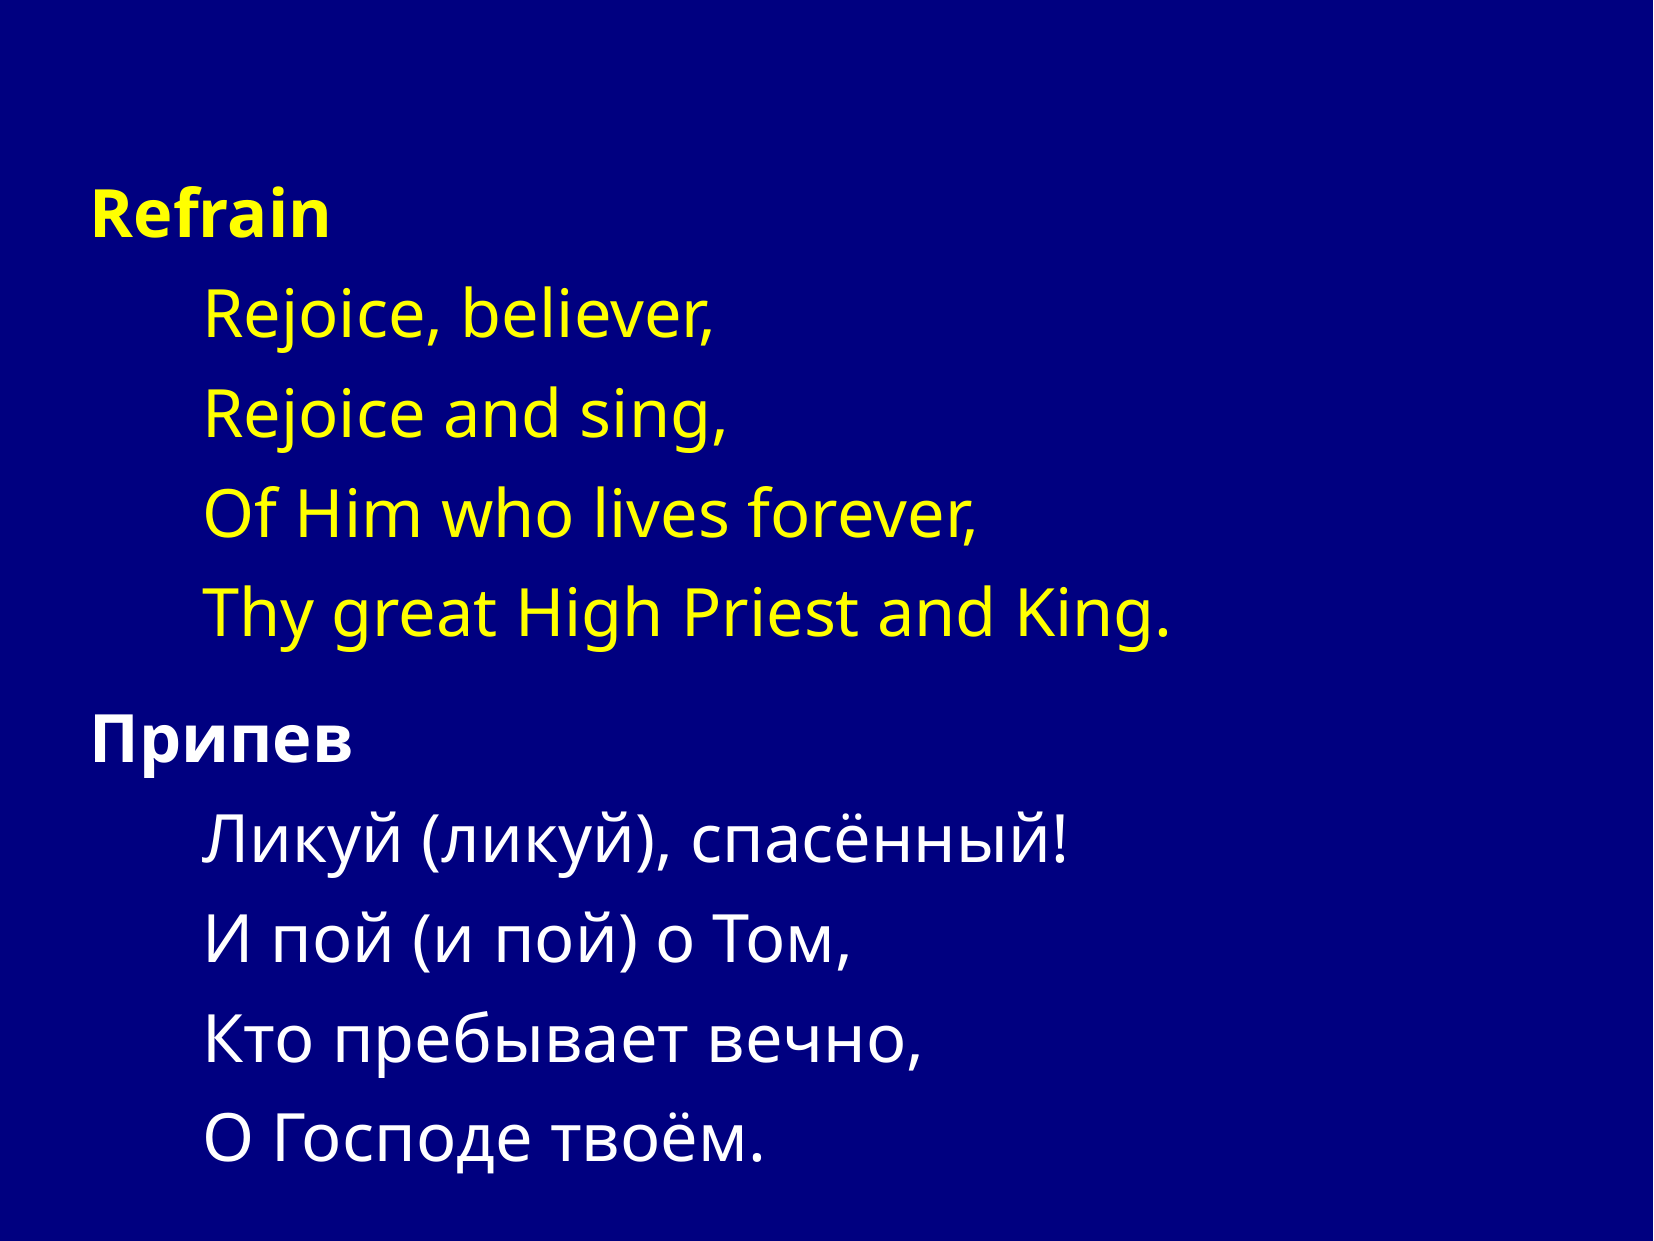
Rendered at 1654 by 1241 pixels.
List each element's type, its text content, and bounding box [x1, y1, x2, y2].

text_box Припев Ликуй (ликуй), спасённый! И пой (и пой) о Том, Кто пребывает вечно, О Господе твоём. [75, 675, 1576, 1163]
text_box Refrain Rejoice, believer, Rejoice and sing, Of Him who lives forever, Thy great High Priest and King. [75, 150, 1576, 638]
